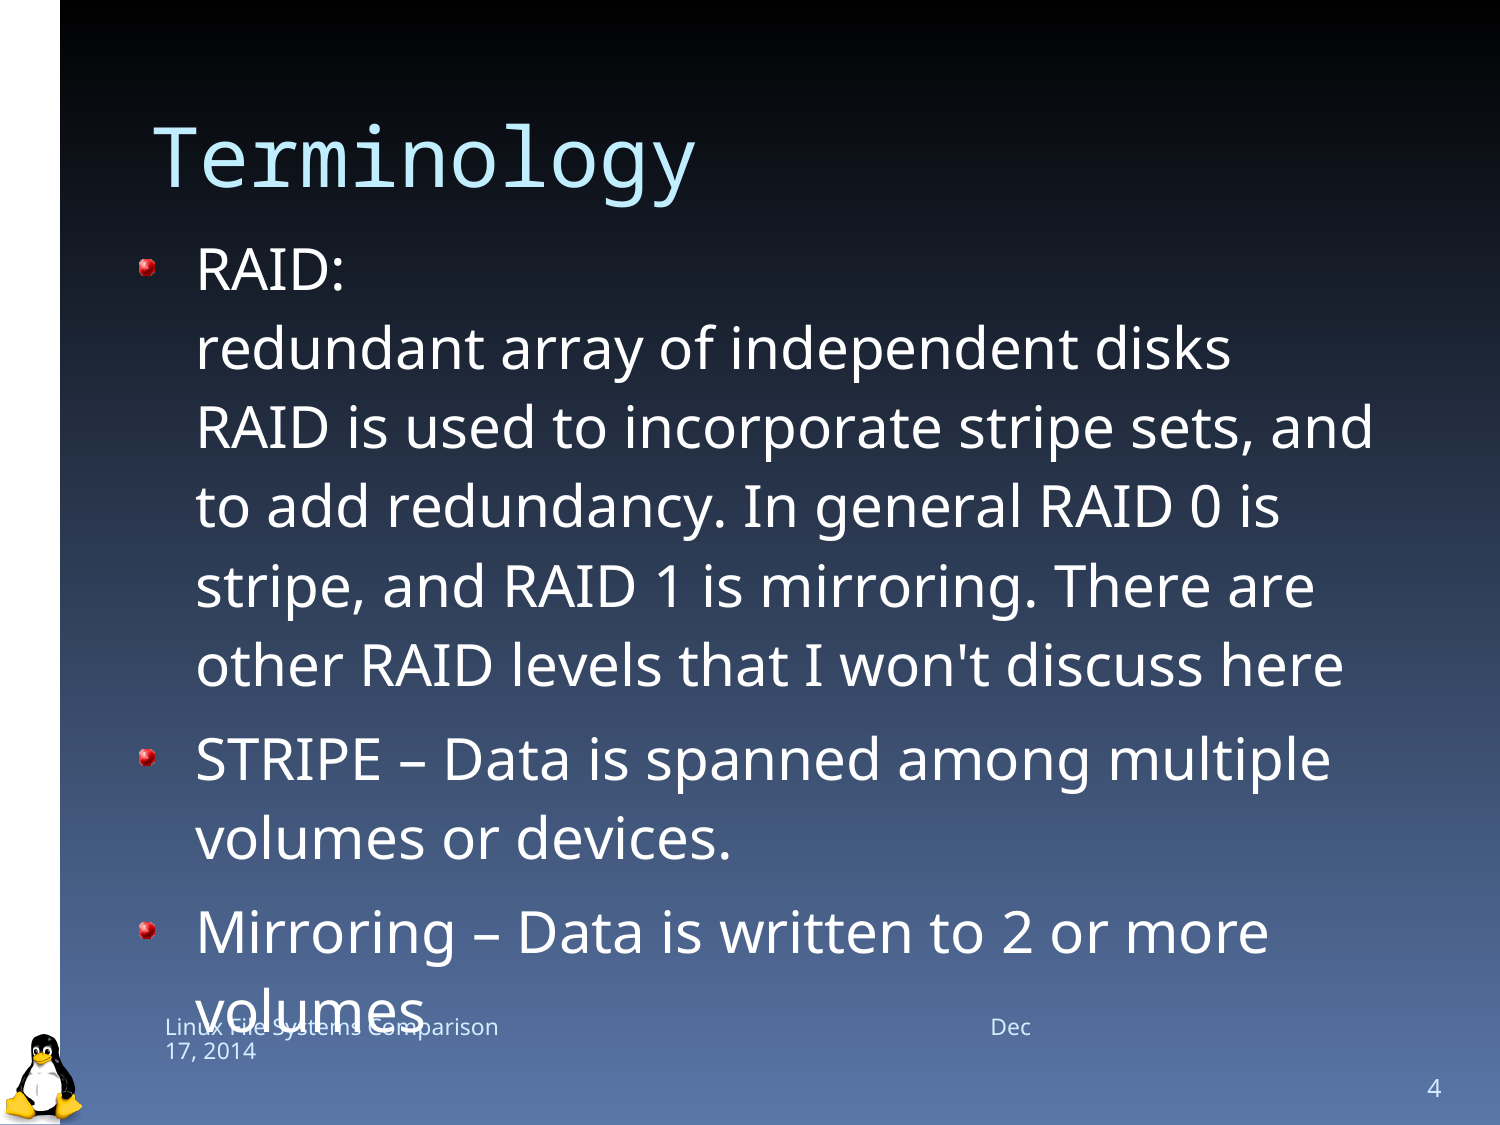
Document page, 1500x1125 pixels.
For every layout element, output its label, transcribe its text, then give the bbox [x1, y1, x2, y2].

list RAID: redundant array of independent disks RAID is used to incorporate stripe sets, and to add redundancy. In general RAID 0 is stripe, and RAID 1 is mirroring. There are other RAID levels that I won't discuss here STRIPE – Data is spanned among multiple volumes or devices. Mirroring – Data is written to 2 or more volumes [139, 227, 1392, 1006]
title Terminology [150, 86, 1426, 225]
picture [0, 1034, 82, 1125]
